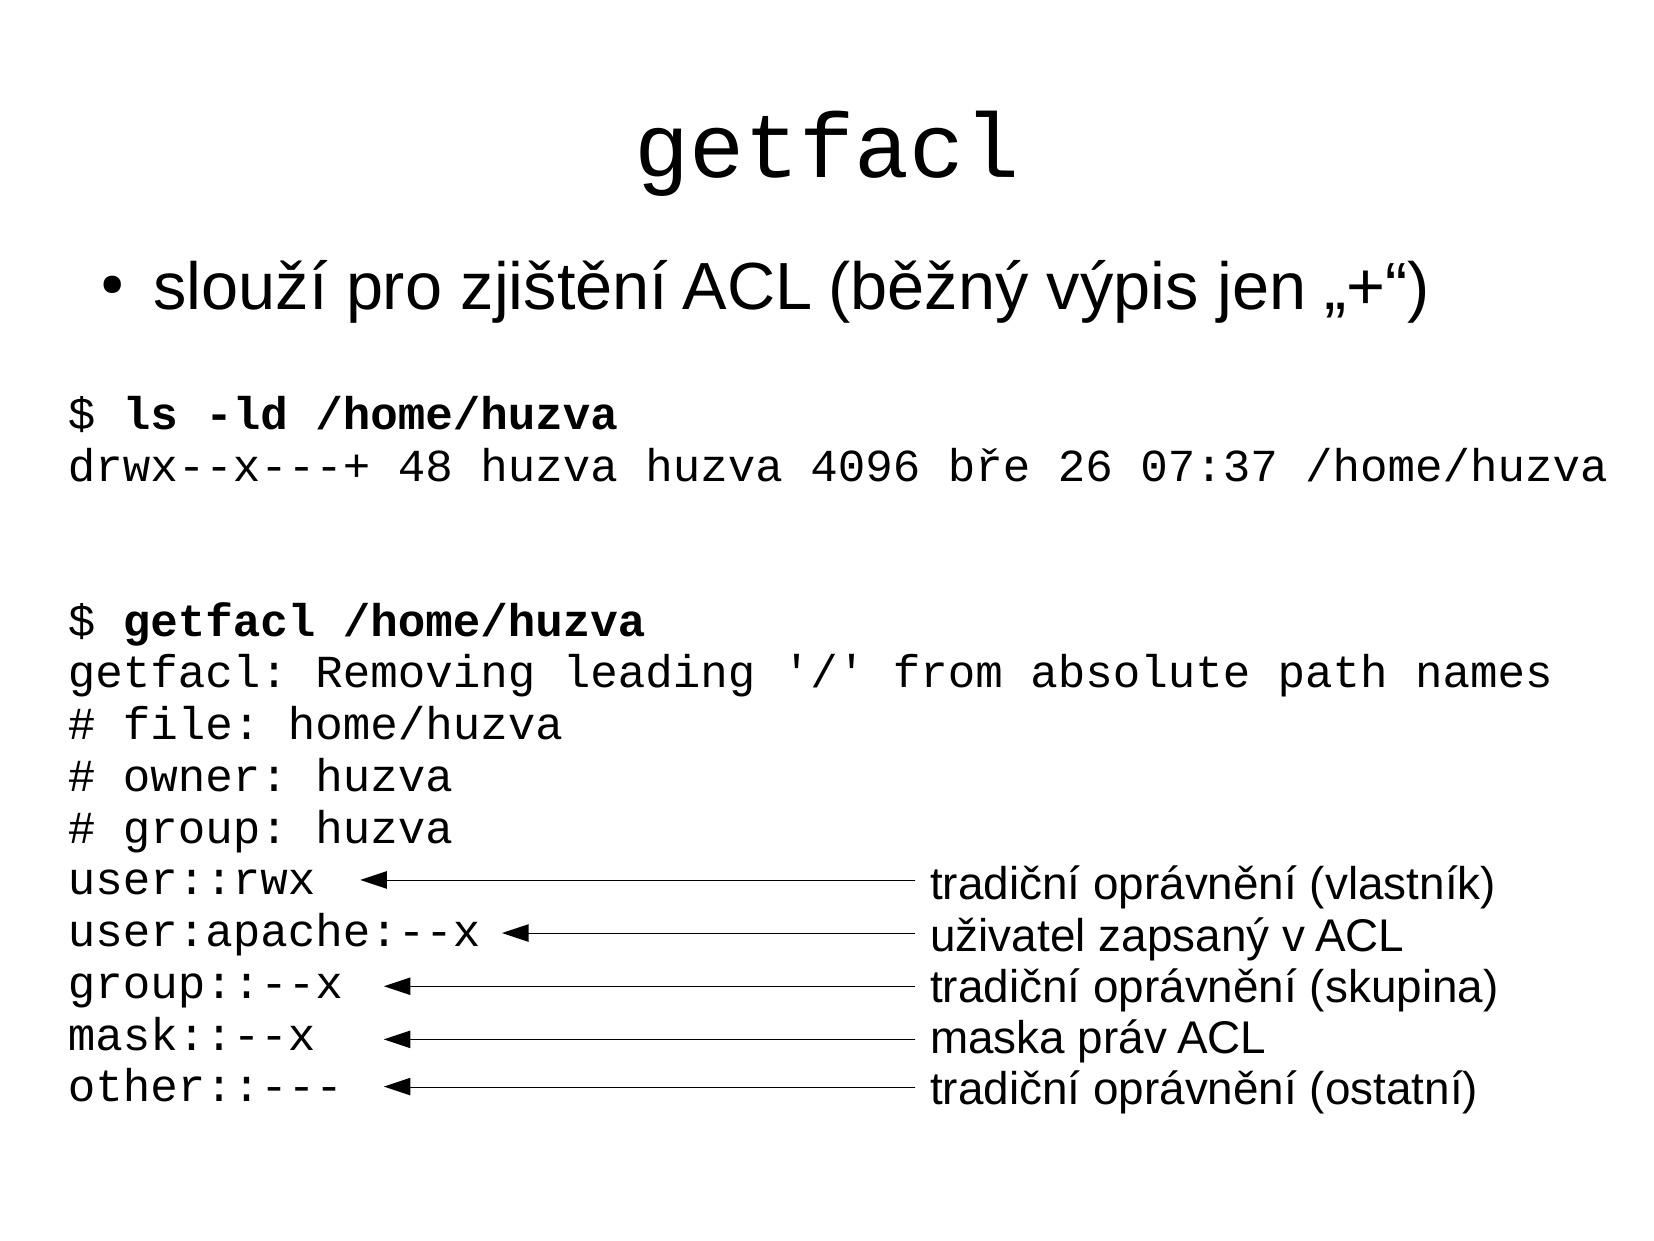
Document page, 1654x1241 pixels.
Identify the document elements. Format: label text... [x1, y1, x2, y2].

text_box $ ls -ld /home/huzva drwx--x---+ 48 huzva huzva 4096 bře 26 07:37 /home/huzva $ getfacl /home/huzva getfacl: Removing leading '/' from absolute path names # file: home/huzva # owner: huzva # group: huzva user::rwx user:apache:--x group::--x mask::--x other::--- [53, 383, 1648, 1175]
text_box tradiční oprávnění (vlastník) uživatel zapsaný v ACL tradiční oprávnění (skupina) maska práv ACL tradiční oprávnění (ostatní) [915, 850, 1513, 1123]
title getfacl [82, 49, 1571, 248]
list slouží pro zjištění ACL (běžný výpis jen „+“) [82, 248, 1571, 373]
